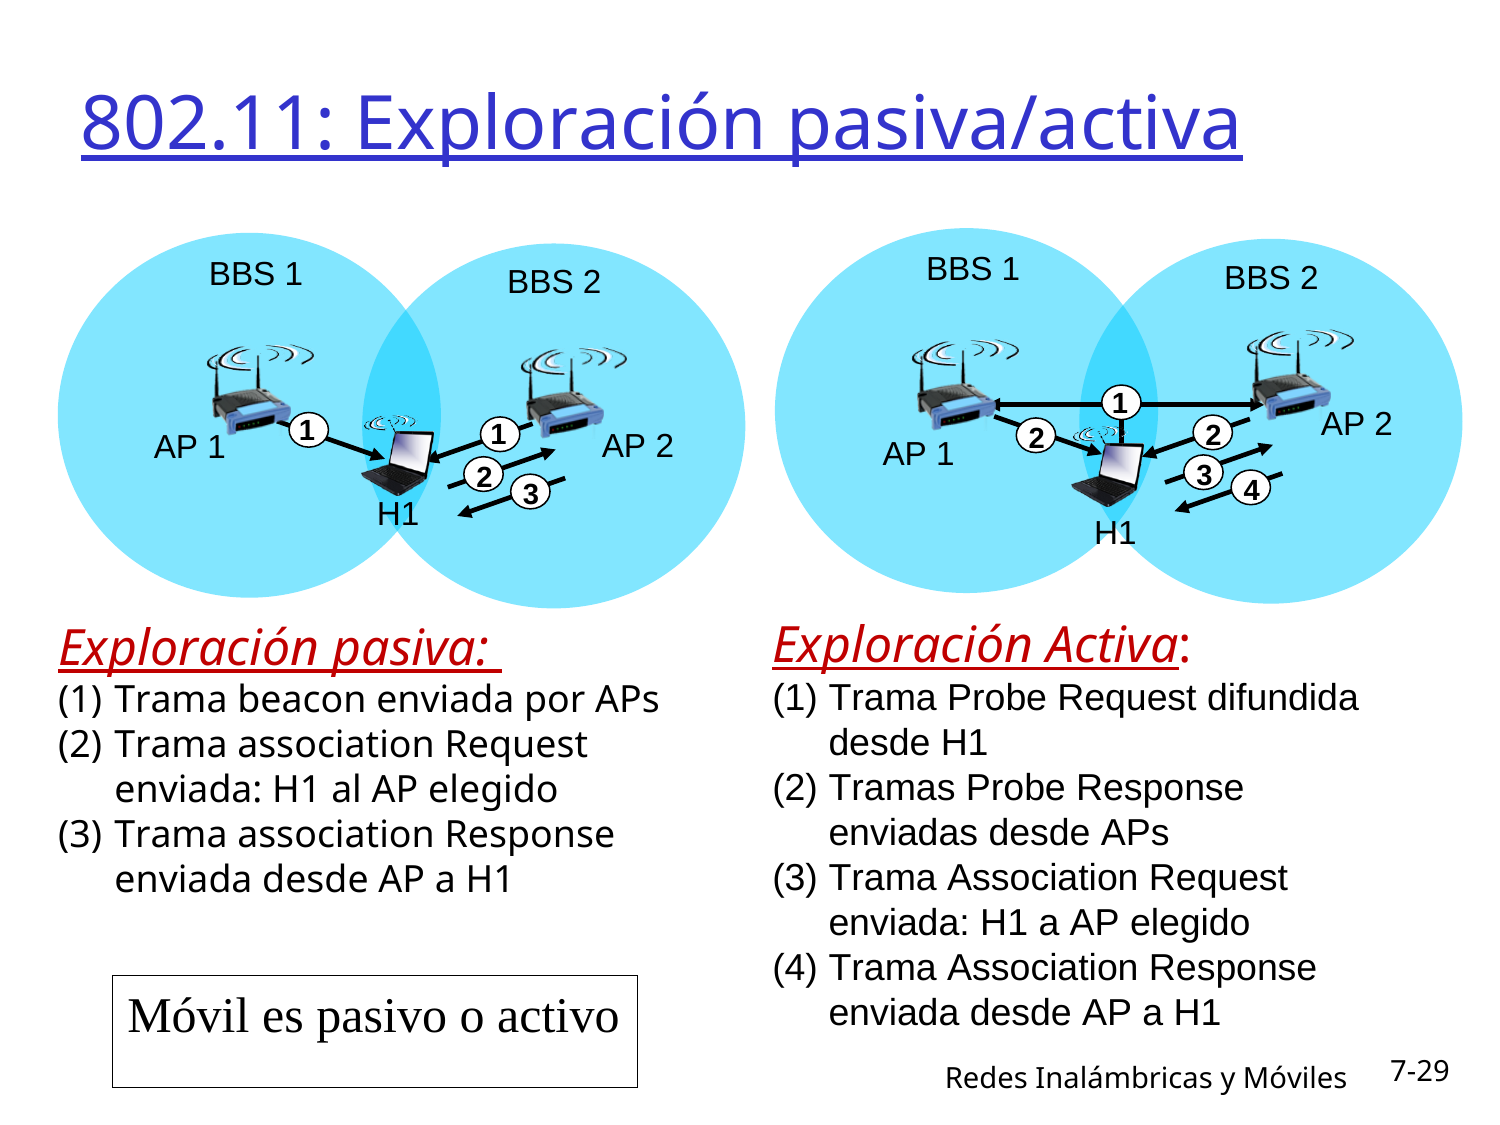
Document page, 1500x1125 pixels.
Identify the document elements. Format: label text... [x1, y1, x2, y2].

text_box 3 [1181, 448, 1228, 500]
text_box 1 [475, 408, 522, 459]
text_box BBS 2 [1209, 248, 1334, 304]
text_box [774, 228, 1463, 604]
title 802.11: Exploración pasiva/activa [37, 25, 1463, 214]
text_box [495, 243, 612, 252]
text_box BBS 1 [194, 244, 319, 300]
text_box AP 2 [1327, 416, 1335, 426]
text_box 2 [1013, 411, 1060, 463]
text_box H1 [362, 484, 435, 541]
text_box H1 [1079, 503, 1152, 559]
text_box BBS 2 [492, 252, 617, 309]
text_box [57, 232, 746, 607]
text_box AP 2 [1306, 394, 1408, 451]
text_box 2 [461, 450, 508, 501]
text_box Exploración pasiva: Trama beacon enviada por APs Trama association Request enviada: H1 al AP elegido Trama association Response enviada desde AP a H1 [43, 607, 719, 908]
picture [361, 413, 434, 496]
text_box 1 [284, 403, 331, 455]
text_box 2 [1190, 408, 1237, 460]
text_box Móvil es pasivo o activo [112, 975, 638, 1088]
text_box AP 1 [867, 424, 970, 481]
picture [911, 338, 1019, 431]
picture [206, 343, 314, 436]
text_box AP 1 [138, 417, 241, 474]
picture [1071, 424, 1144, 507]
text_box AP 2 [587, 416, 690, 472]
text_box BBS 1 [911, 239, 1036, 296]
text_box [1210, 238, 1332, 248]
picture [520, 346, 627, 439]
text_box [996, 407, 1097, 440]
picture [1246, 328, 1354, 421]
text_box 1 [1097, 376, 1143, 424]
text_box 3 [508, 467, 555, 519]
text_box 4 [1228, 463, 1275, 515]
text_box Exploración Activa: Trama Probe Request difundida desde H1 Tramas Probe Response enviadas desde APs Trama Association Request enviada: H1 a AP elegido Trama Association Response enviada desde AP a H1 [757, 605, 1408, 1041]
text_box [508, 459, 518, 463]
